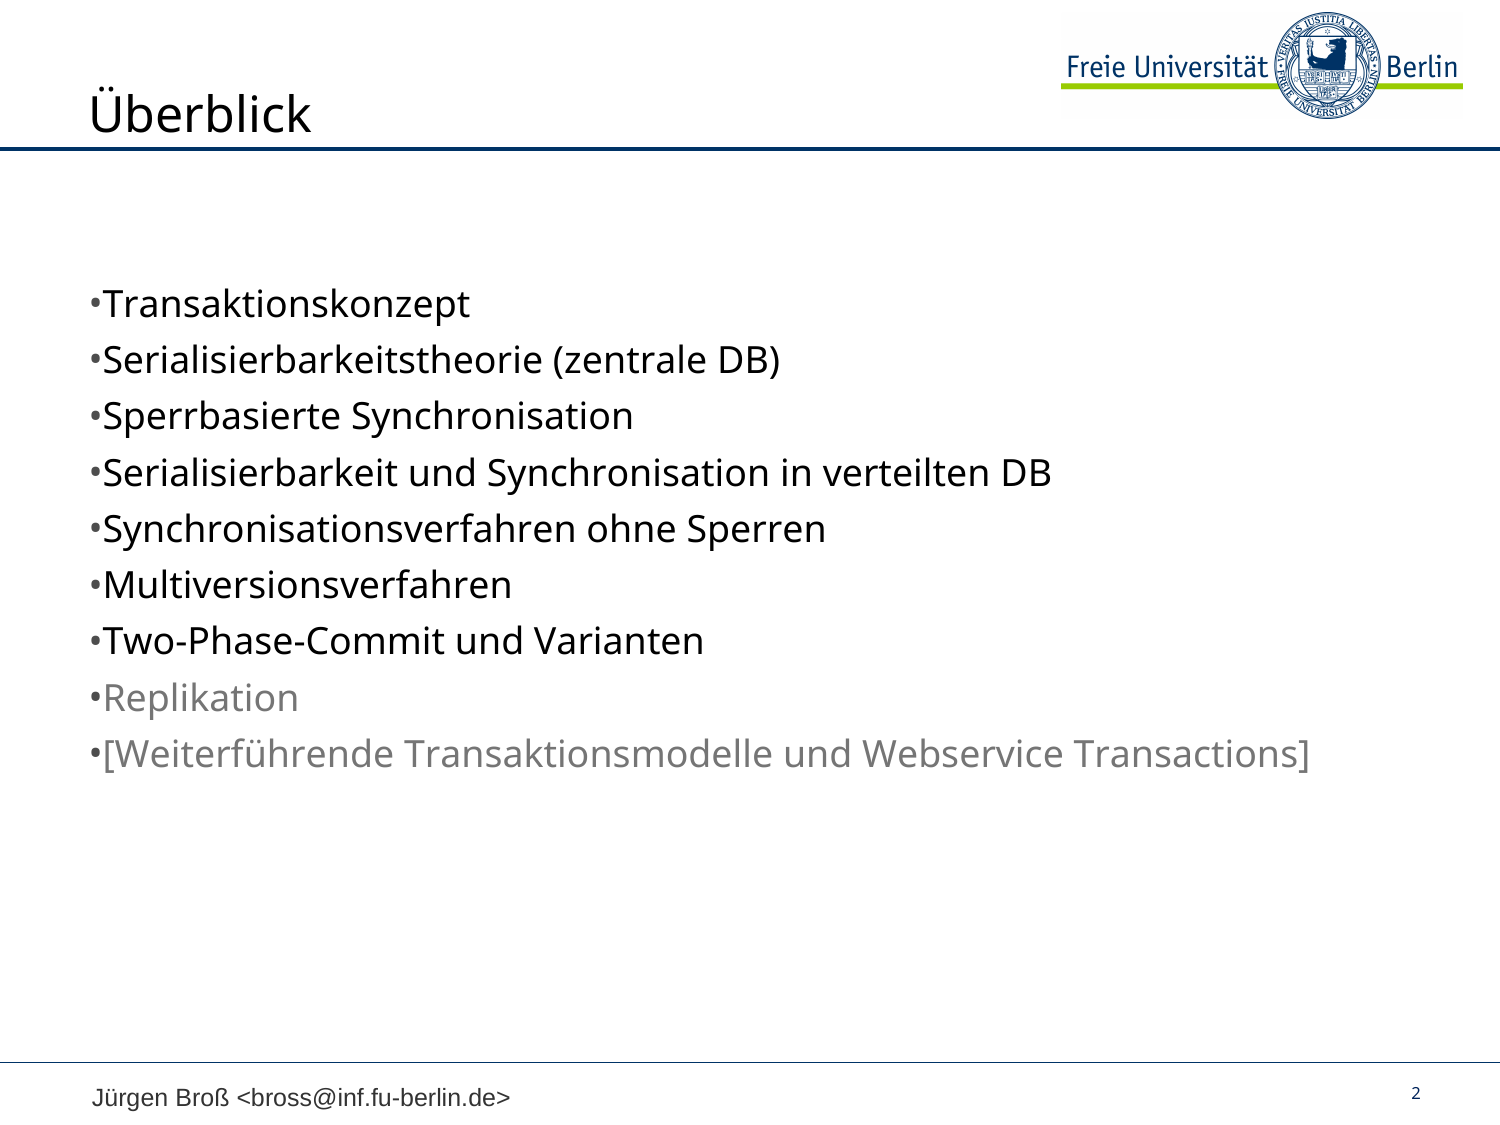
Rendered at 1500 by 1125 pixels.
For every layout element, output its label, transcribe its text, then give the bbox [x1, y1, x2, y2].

list Transaktionskonzept Serialisierbarkeitstheorie (zentrale DB) Sperrbasierte Synchronisation Serialisierbarkeit und Synchronisation in verteilten DB Synchronisationsverfahren ohne Sperren Multiversionsverfahren Two-Phase-Commit und Varianten Replikation [Weiterführende Transaktionsmodelle und Webservice Transactions] [88, 278, 1459, 1037]
title Überblick [88, 87, 1275, 143]
picture [1061, 12, 1463, 119]
